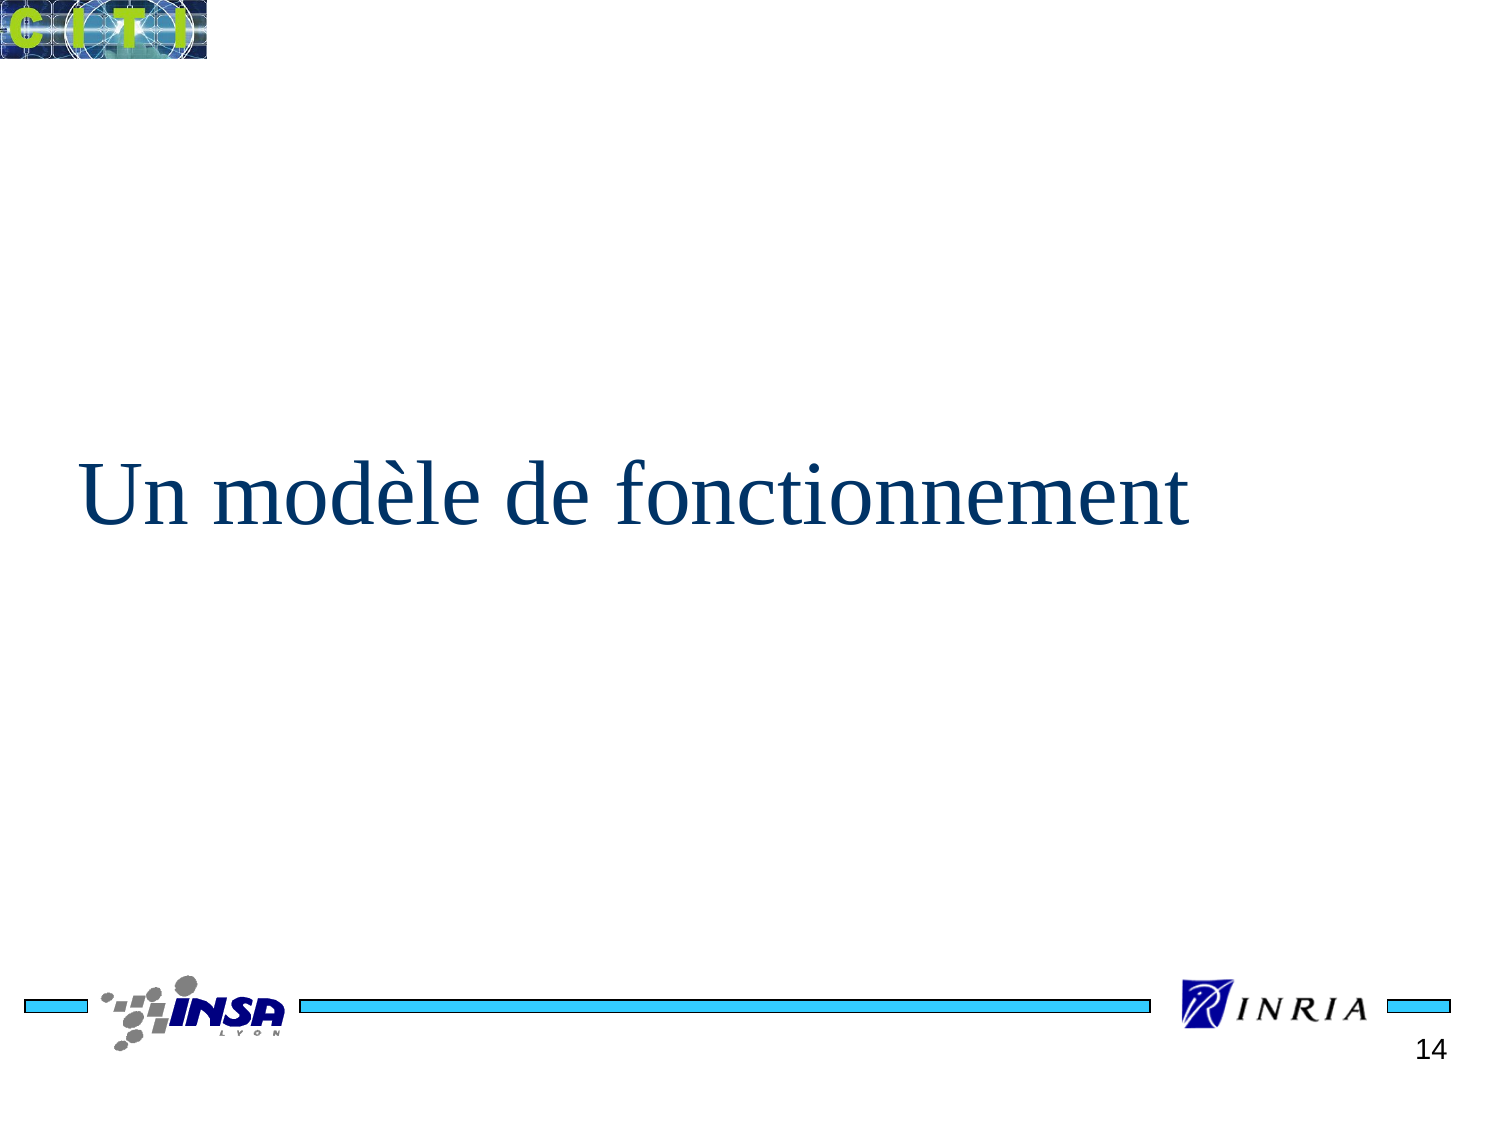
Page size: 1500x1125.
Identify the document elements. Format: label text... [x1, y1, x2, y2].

title Un modèle de fonctionnement [62, 399, 1338, 588]
picture [0, 0, 207, 59]
picture [1175, 977, 1375, 1032]
